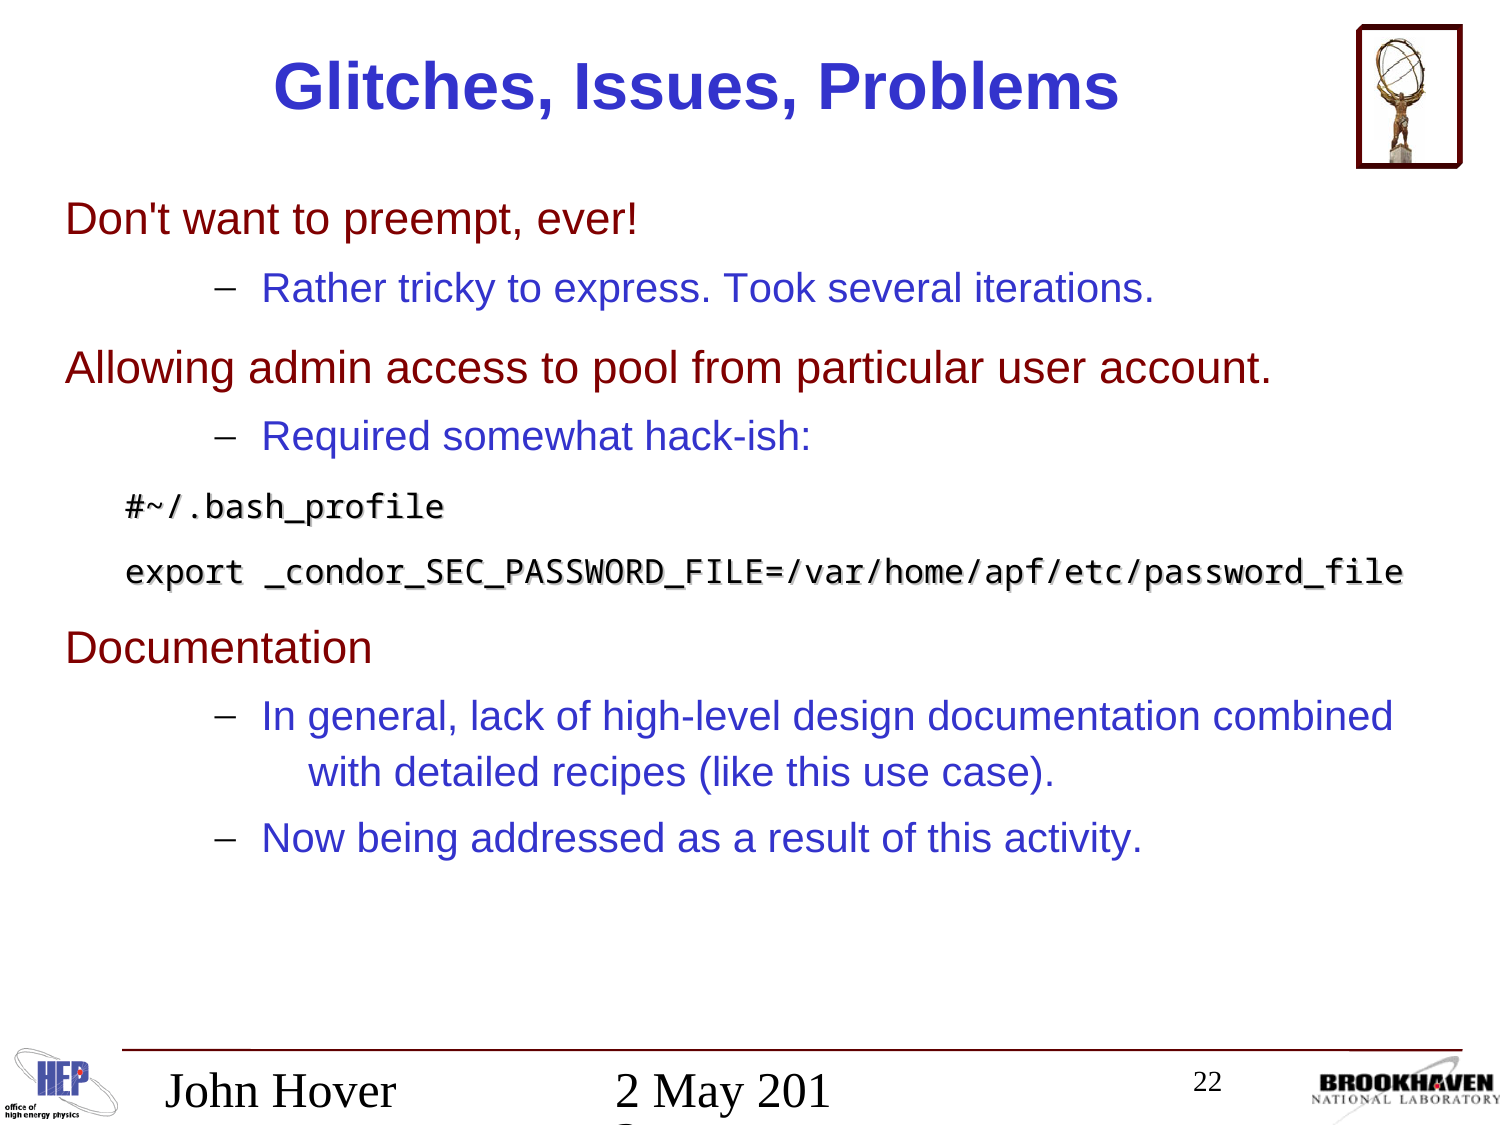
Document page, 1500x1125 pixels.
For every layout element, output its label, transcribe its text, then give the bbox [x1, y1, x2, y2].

title Glitches, Issues, Problems [50, 24, 1346, 158]
picture [1374, 37, 1426, 163]
picture [1312, 1056, 1500, 1125]
list Don't want to preempt, ever! Rather tricky to express. Took several iterations. Allowing admin access to pool from particular user account. Required somewhat hack-ish: #~/.bash_profile export _condor_SEC_PASSWORD_FILE=/var/home/apf/etc/password_file Documentation In general, lack of high-level design documentation combined with detailed recipes (like this use case). Now being addressed as a result of this activity. [49, 174, 1458, 1036]
picture [0, 1043, 122, 1125]
